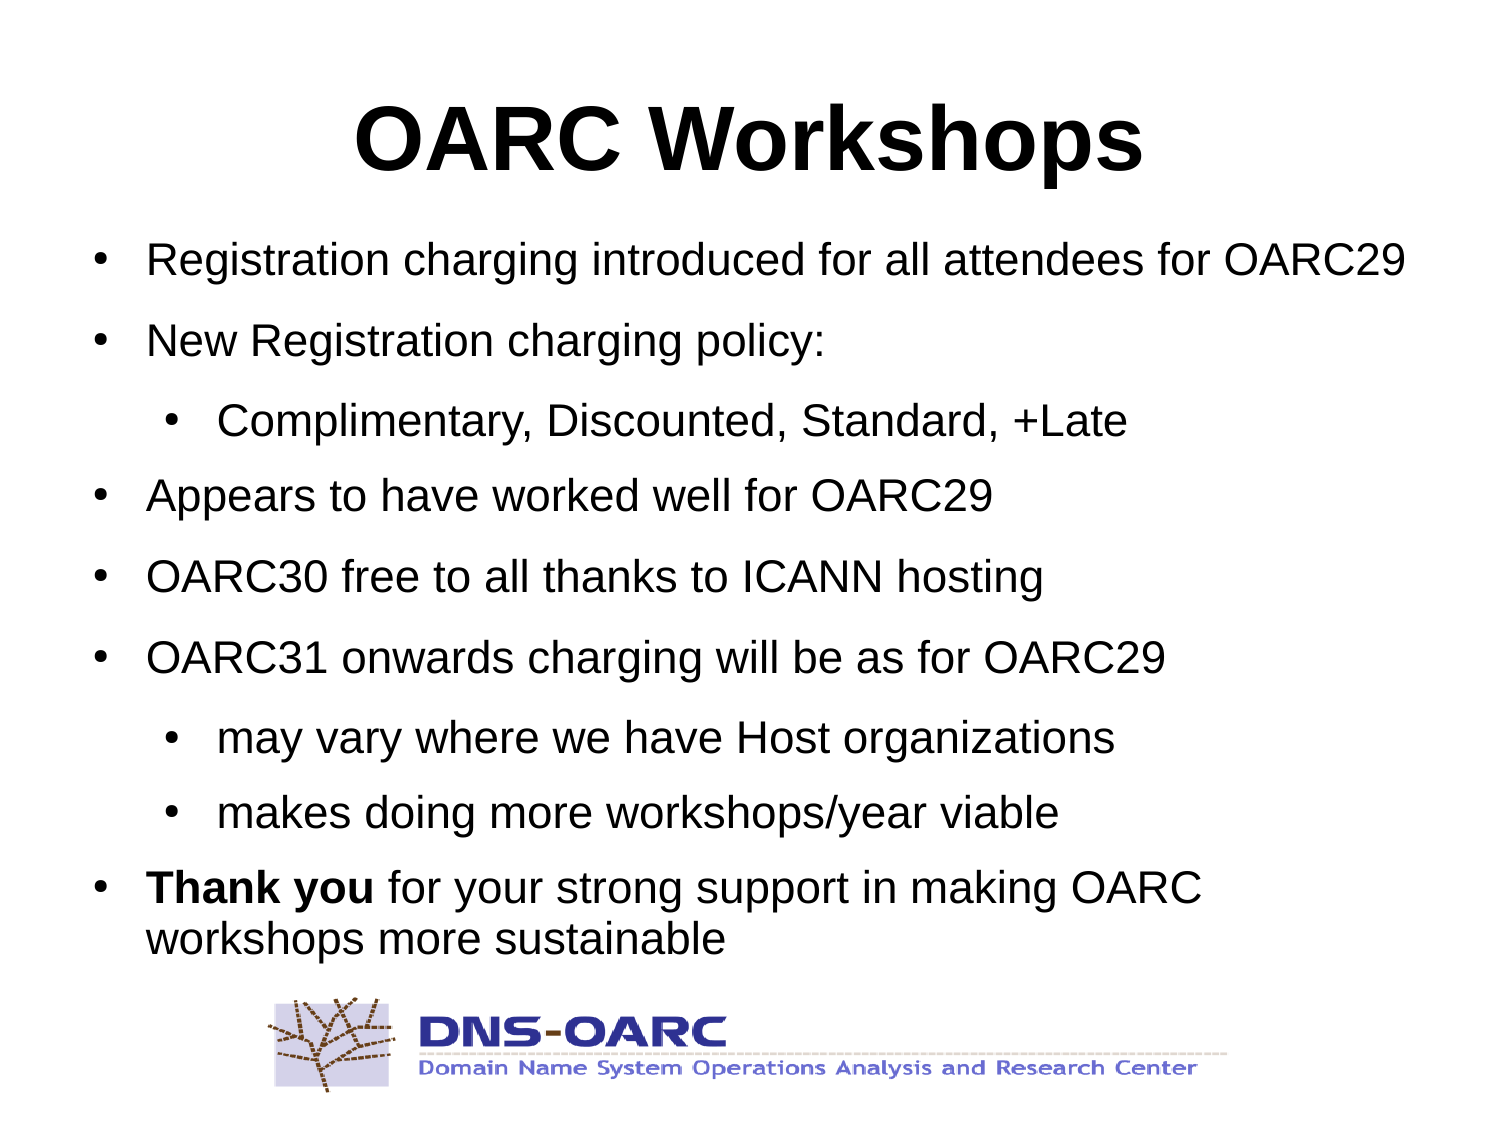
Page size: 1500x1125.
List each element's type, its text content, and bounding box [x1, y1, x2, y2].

picture [214, 991, 1259, 1099]
list Registration charging introduced for all attendees for OARC29 New Registration charging policy: Complimentary, Discounted, Standard, +Late Appears to have worked well for OARC29 OARC30 free to all thanks to ICANN hosting OARC31 onwards charging will be as for OARC29 may vary where we have Host organizations makes doing more workshops/year viable Thank you for your strong support in making OARC workshops more sustainable [75, 233, 1425, 887]
title OARC Workshops [75, 44, 1425, 233]
